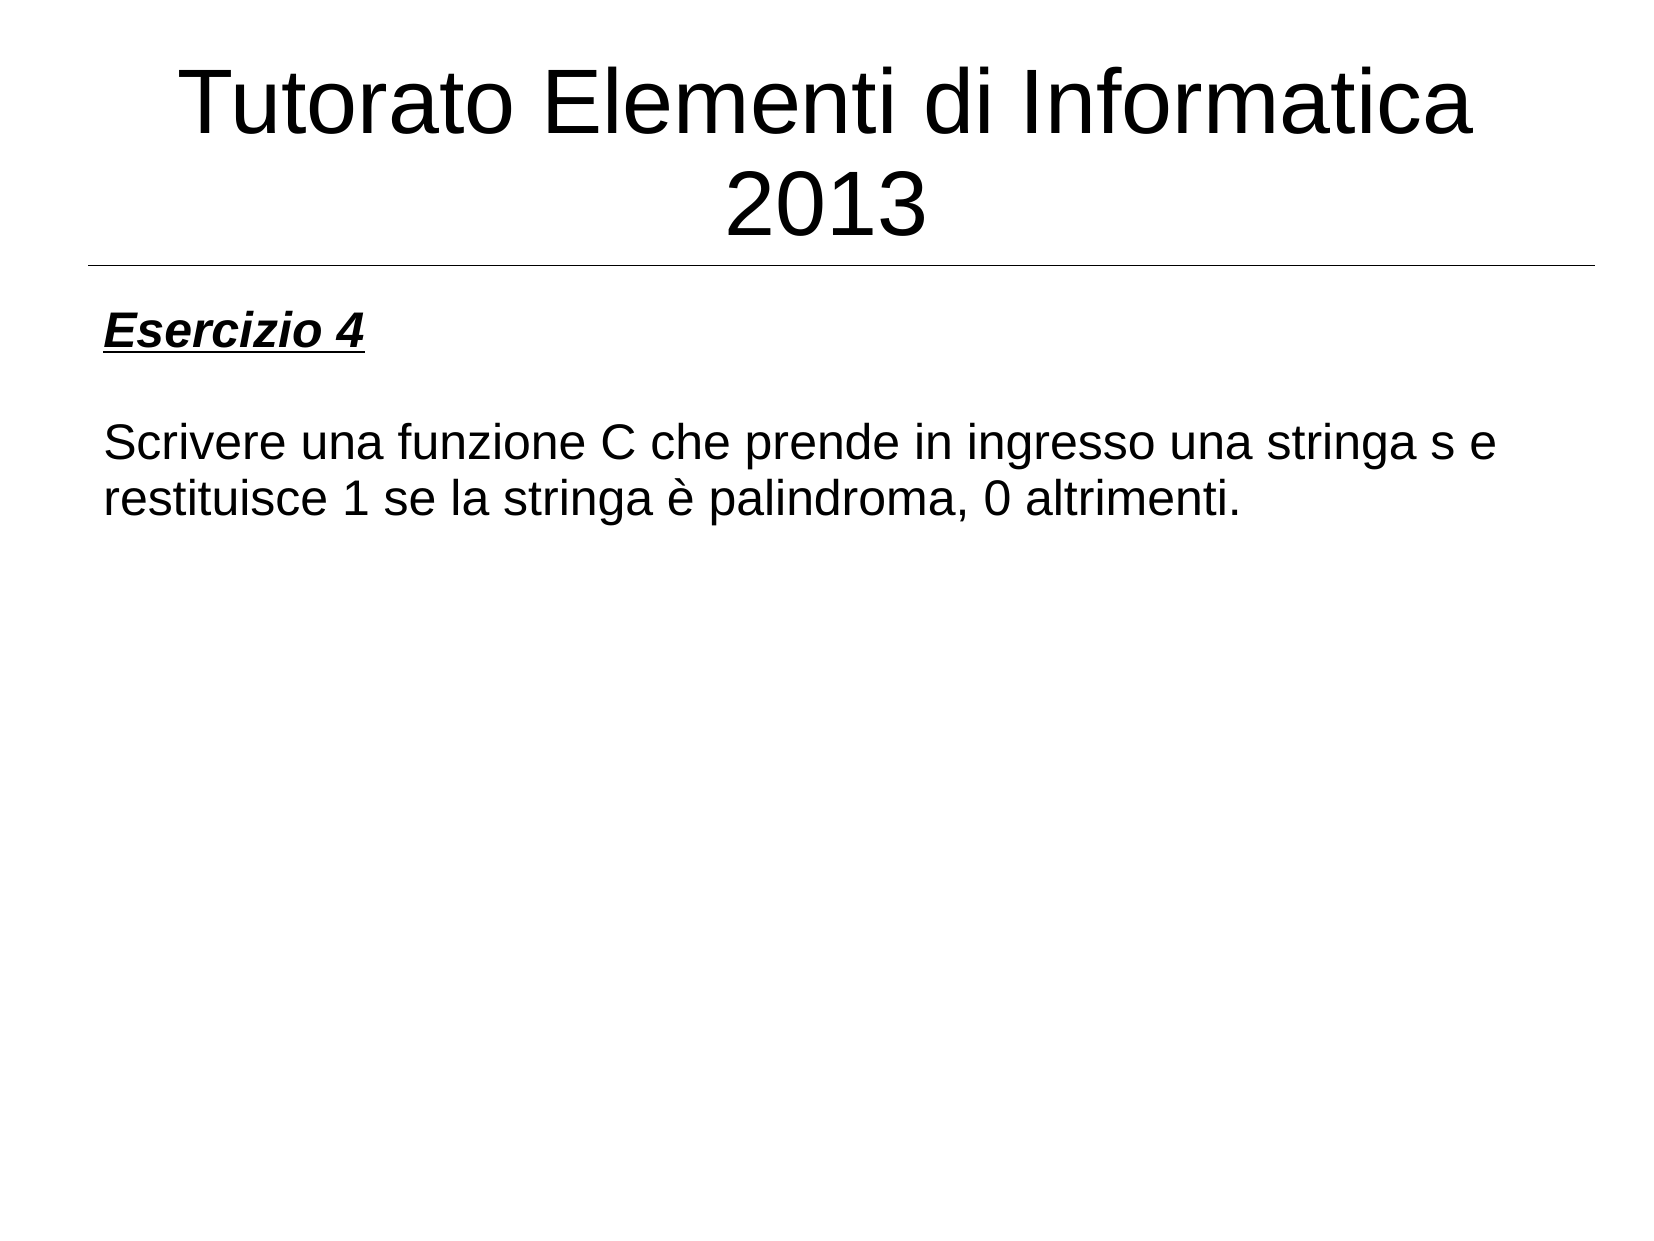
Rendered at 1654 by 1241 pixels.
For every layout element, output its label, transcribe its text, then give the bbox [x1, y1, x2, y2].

subtitle [82, 290, 1571, 1109]
text_box Esercizio 4 Scrivere una funzione C che prende in ingresso una stringa s e restituisce 1 se la stringa è palindroma, 0 altrimenti. [88, 295, 1595, 613]
title Tutorato Elementi di Informatica 2013 [82, 49, 1571, 257]
